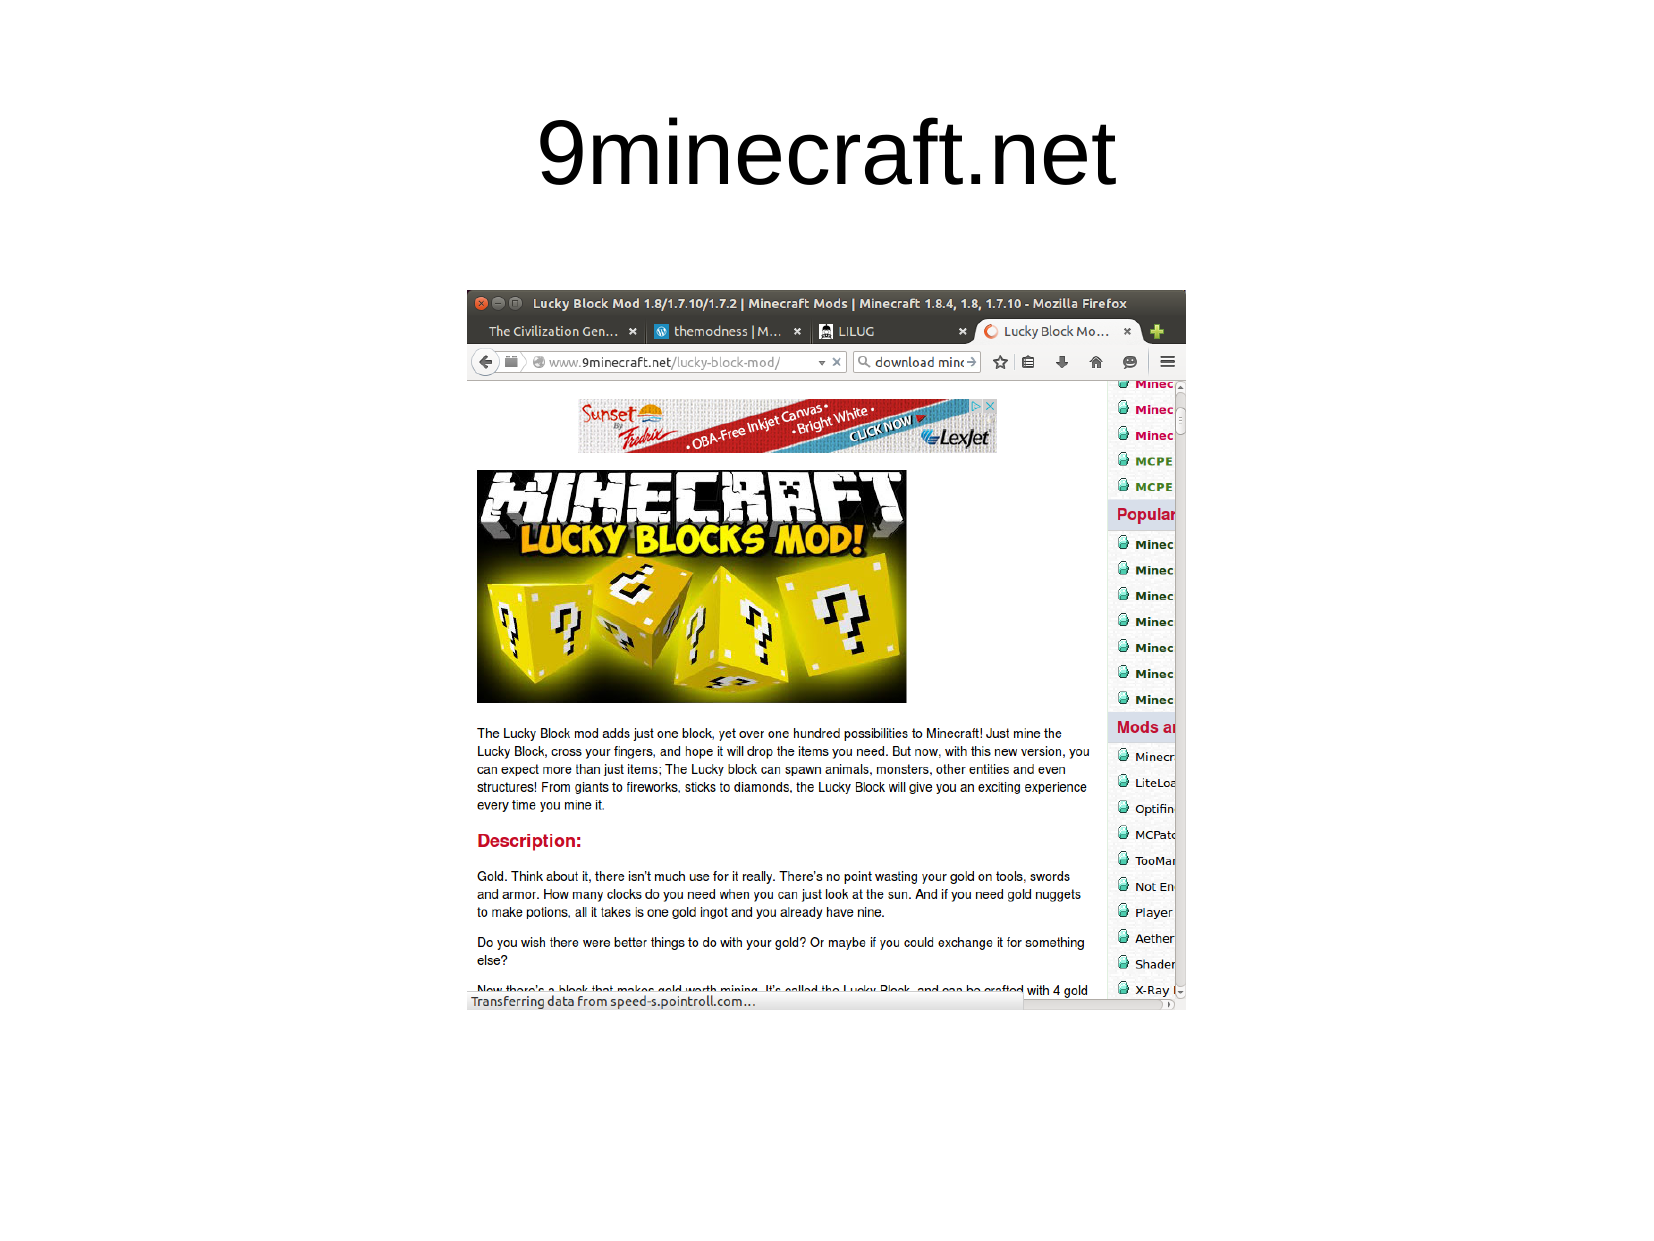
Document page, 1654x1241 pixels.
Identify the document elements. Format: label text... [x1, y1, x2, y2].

picture [467, 290, 1186, 1010]
title 9minecraft.net [82, 49, 1571, 257]
